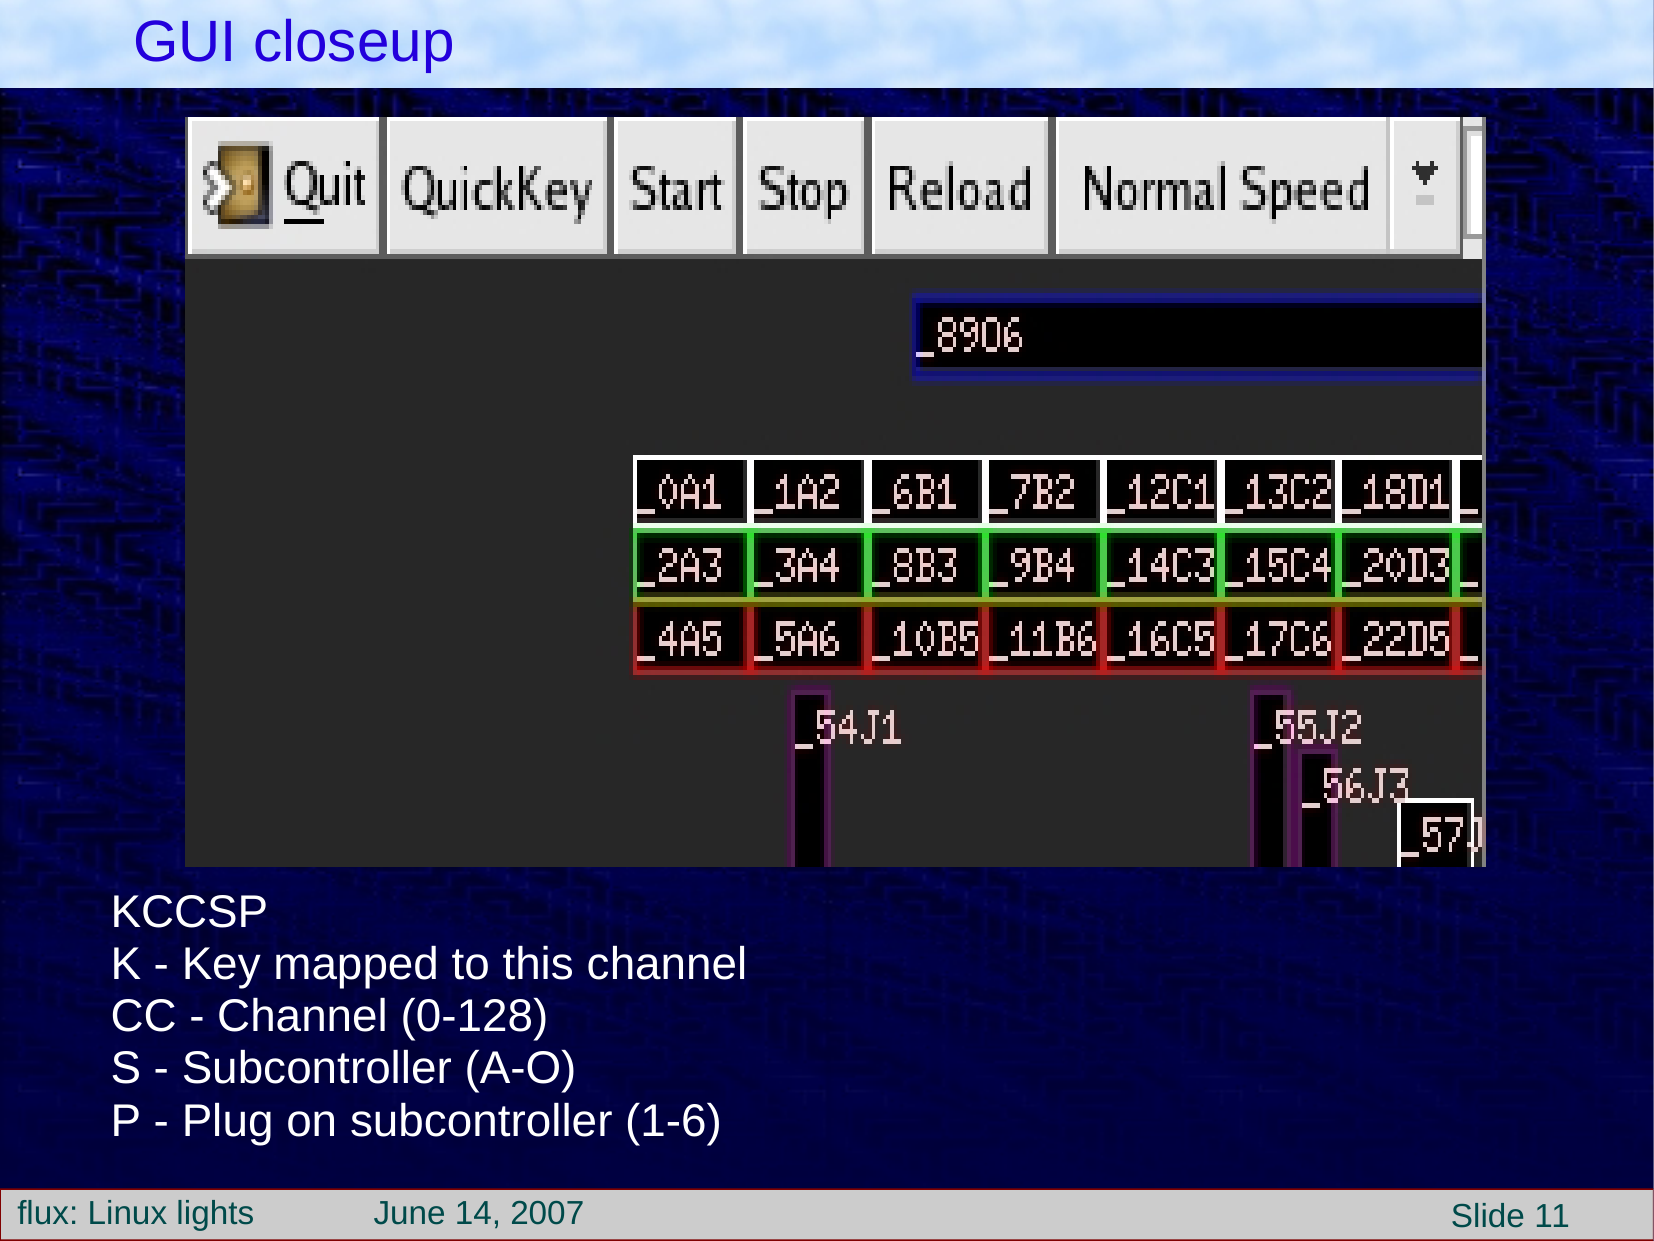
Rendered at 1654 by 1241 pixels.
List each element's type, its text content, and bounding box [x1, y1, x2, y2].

text_box flux: Linux lights June 14, 2007 [2, 1186, 669, 1241]
text_box GUI closeup [0, 0, 1654, 88]
picture [0, 88, 1654, 1189]
text_box Slide <number> [1436, 1189, 1654, 1241]
text_box KCCSP K - Key mapped to this channel CC - Channel (0-128) S - Subcontroller (A-O) P - Plug on subcontroller (1-6) [95, 877, 763, 1180]
text_box [669, 1189, 1436, 1241]
